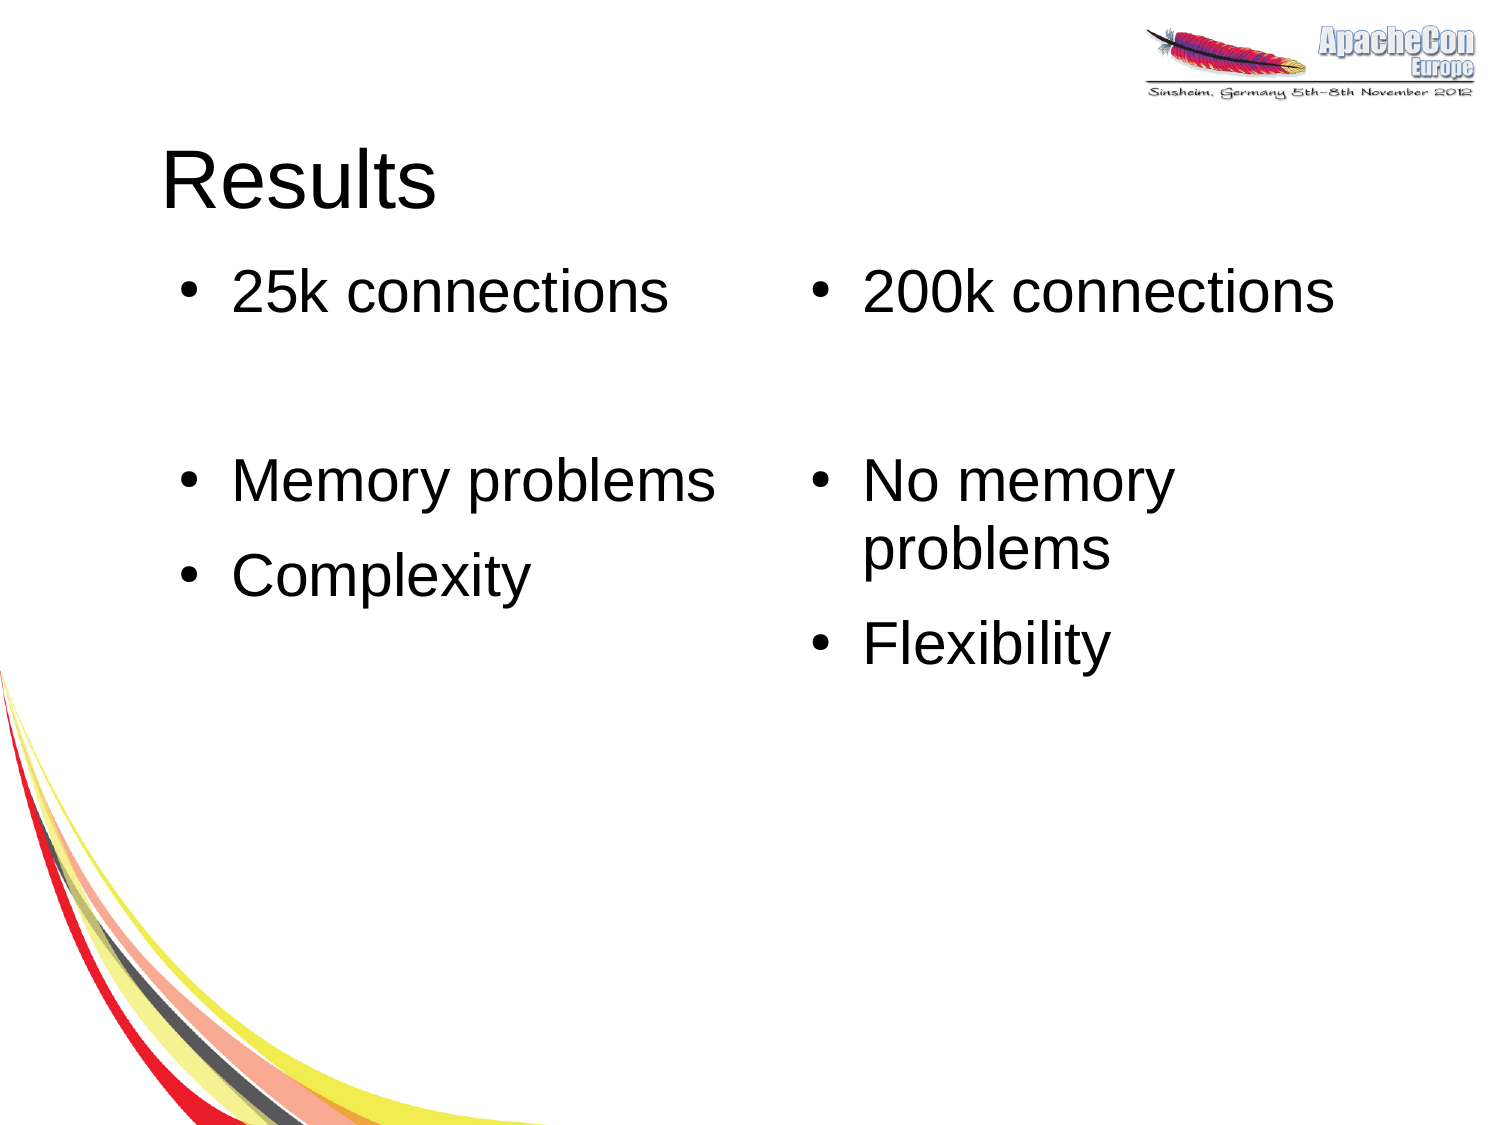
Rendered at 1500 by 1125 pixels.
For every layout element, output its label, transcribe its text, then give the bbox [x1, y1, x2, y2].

list 25k connections Memory problems Complexity [160, 257, 762, 911]
title Results [160, 128, 1393, 231]
picture [0, 0, 1500, 1125]
list 200k connections No memory problems Flexibility [792, 257, 1394, 911]
